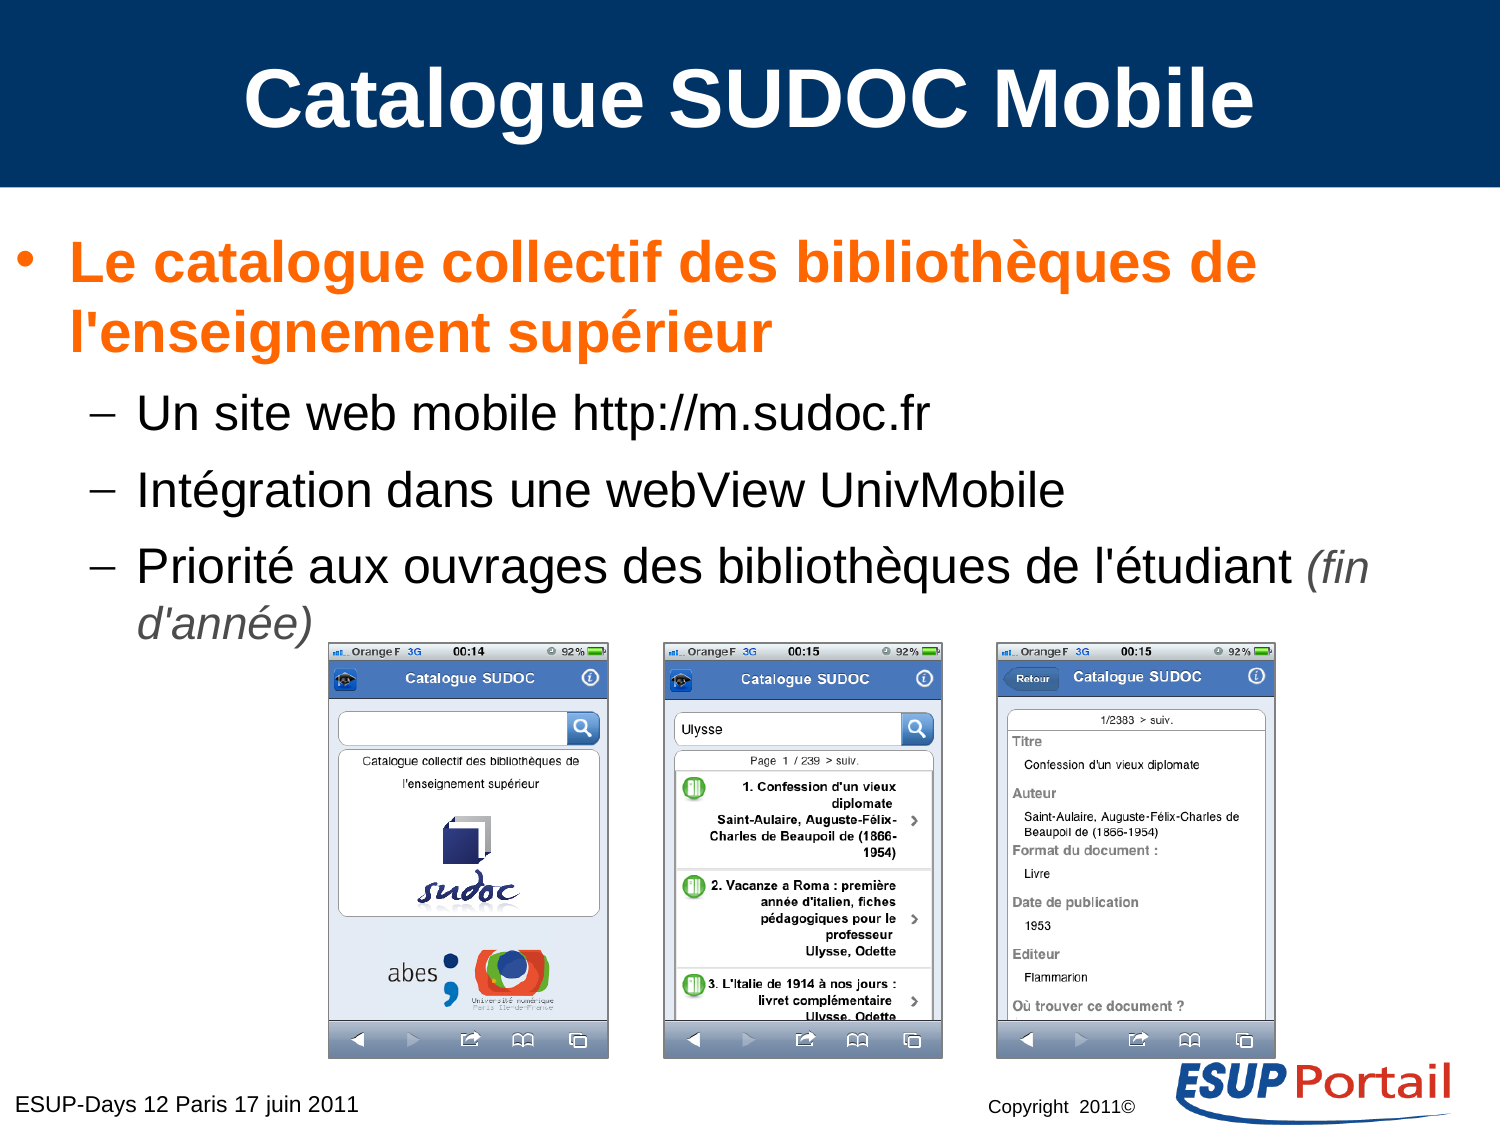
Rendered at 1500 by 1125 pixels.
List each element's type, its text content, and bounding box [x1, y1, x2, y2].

text_box Catalogue SUDOC Mobile [0, 0, 1500, 177]
picture [665, 643, 942, 1058]
picture [1175, 1074, 1451, 1125]
text_box ESUP-Days 12 Paris 17 juin 2011 [0, 1074, 632, 1125]
text_box Le catalogue collectif des bibliothèques de l'enseignement supérieur Un site web mobile http://m.sudoc.fr Intégration dans une webView UnivMobile Priorité aux ouvrages des bibliothèques de l'étudiant (fin d'année) [0, 177, 1500, 1074]
picture [329, 643, 608, 1058]
picture [998, 643, 1274, 1058]
